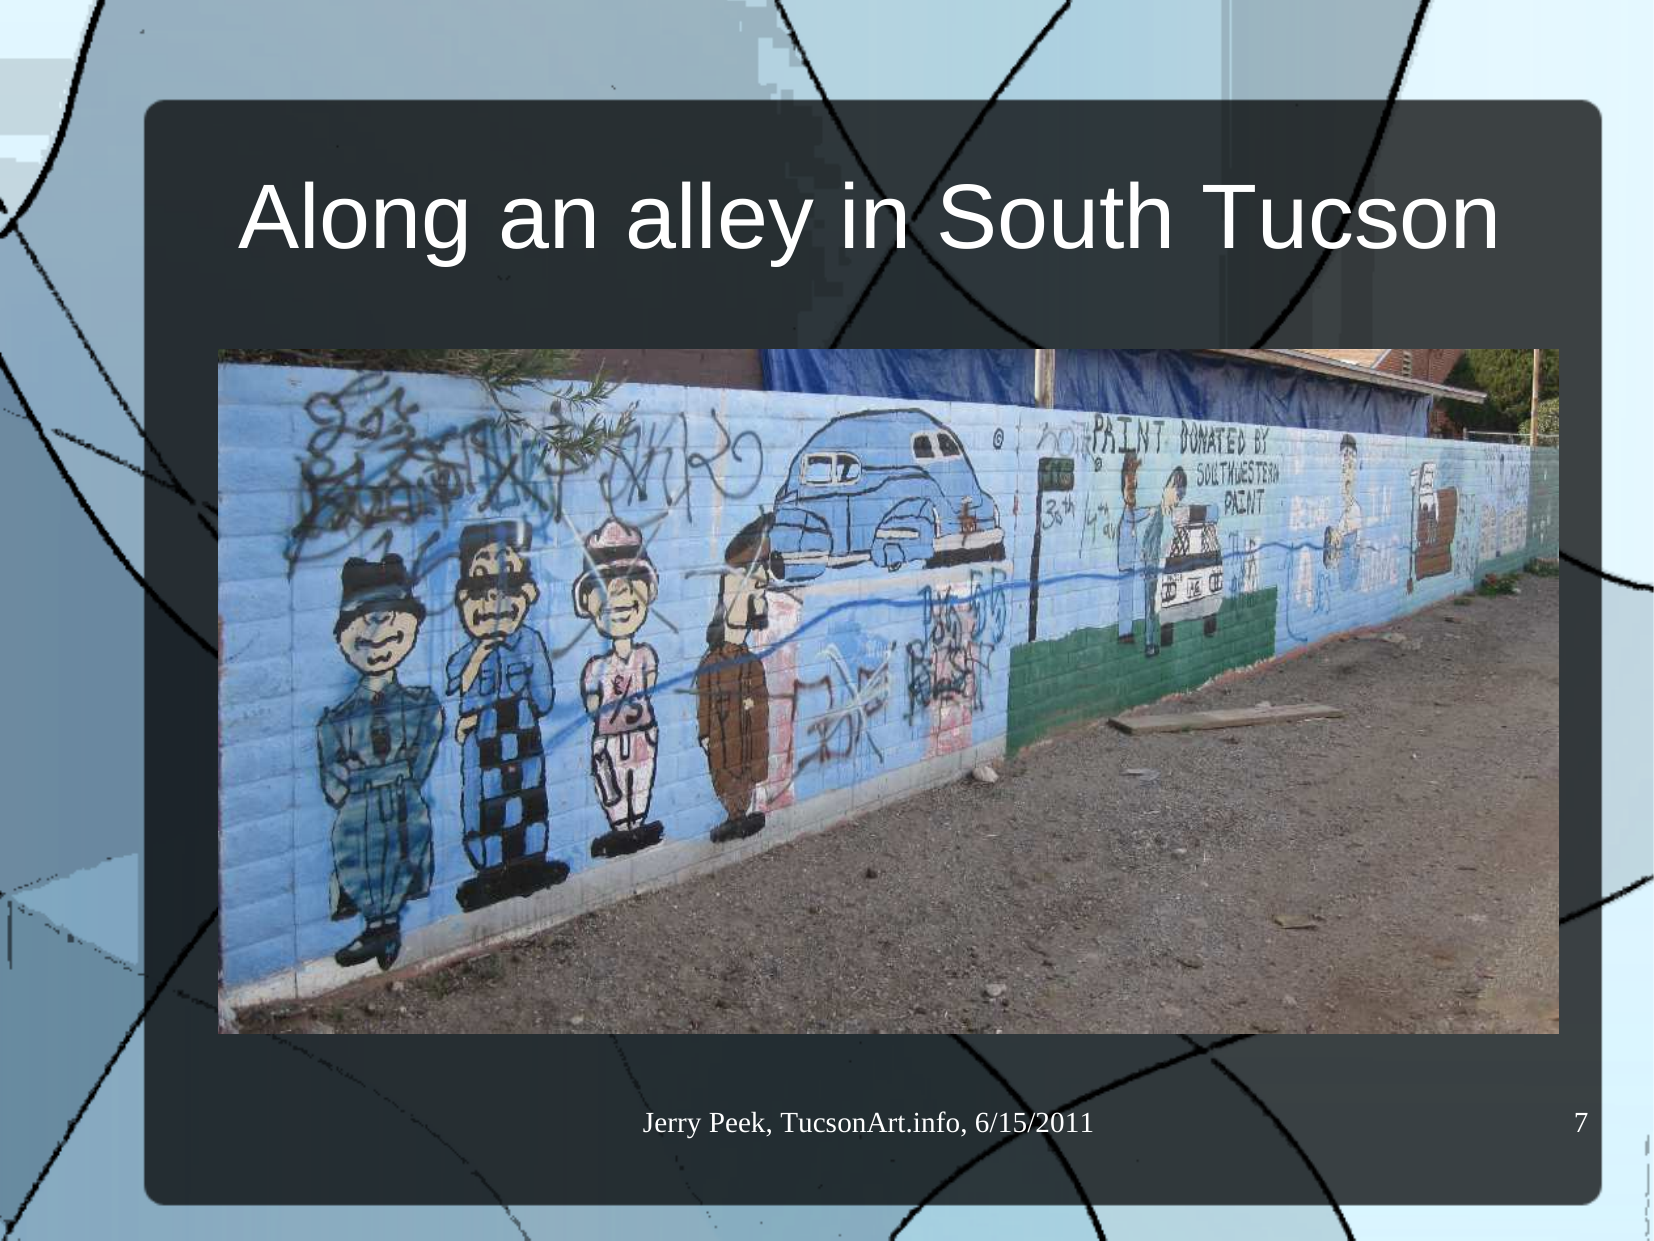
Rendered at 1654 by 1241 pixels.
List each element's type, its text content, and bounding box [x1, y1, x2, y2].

picture [0, 0, 1654, 1241]
title Along an alley in South Tucson [159, 108, 1583, 325]
